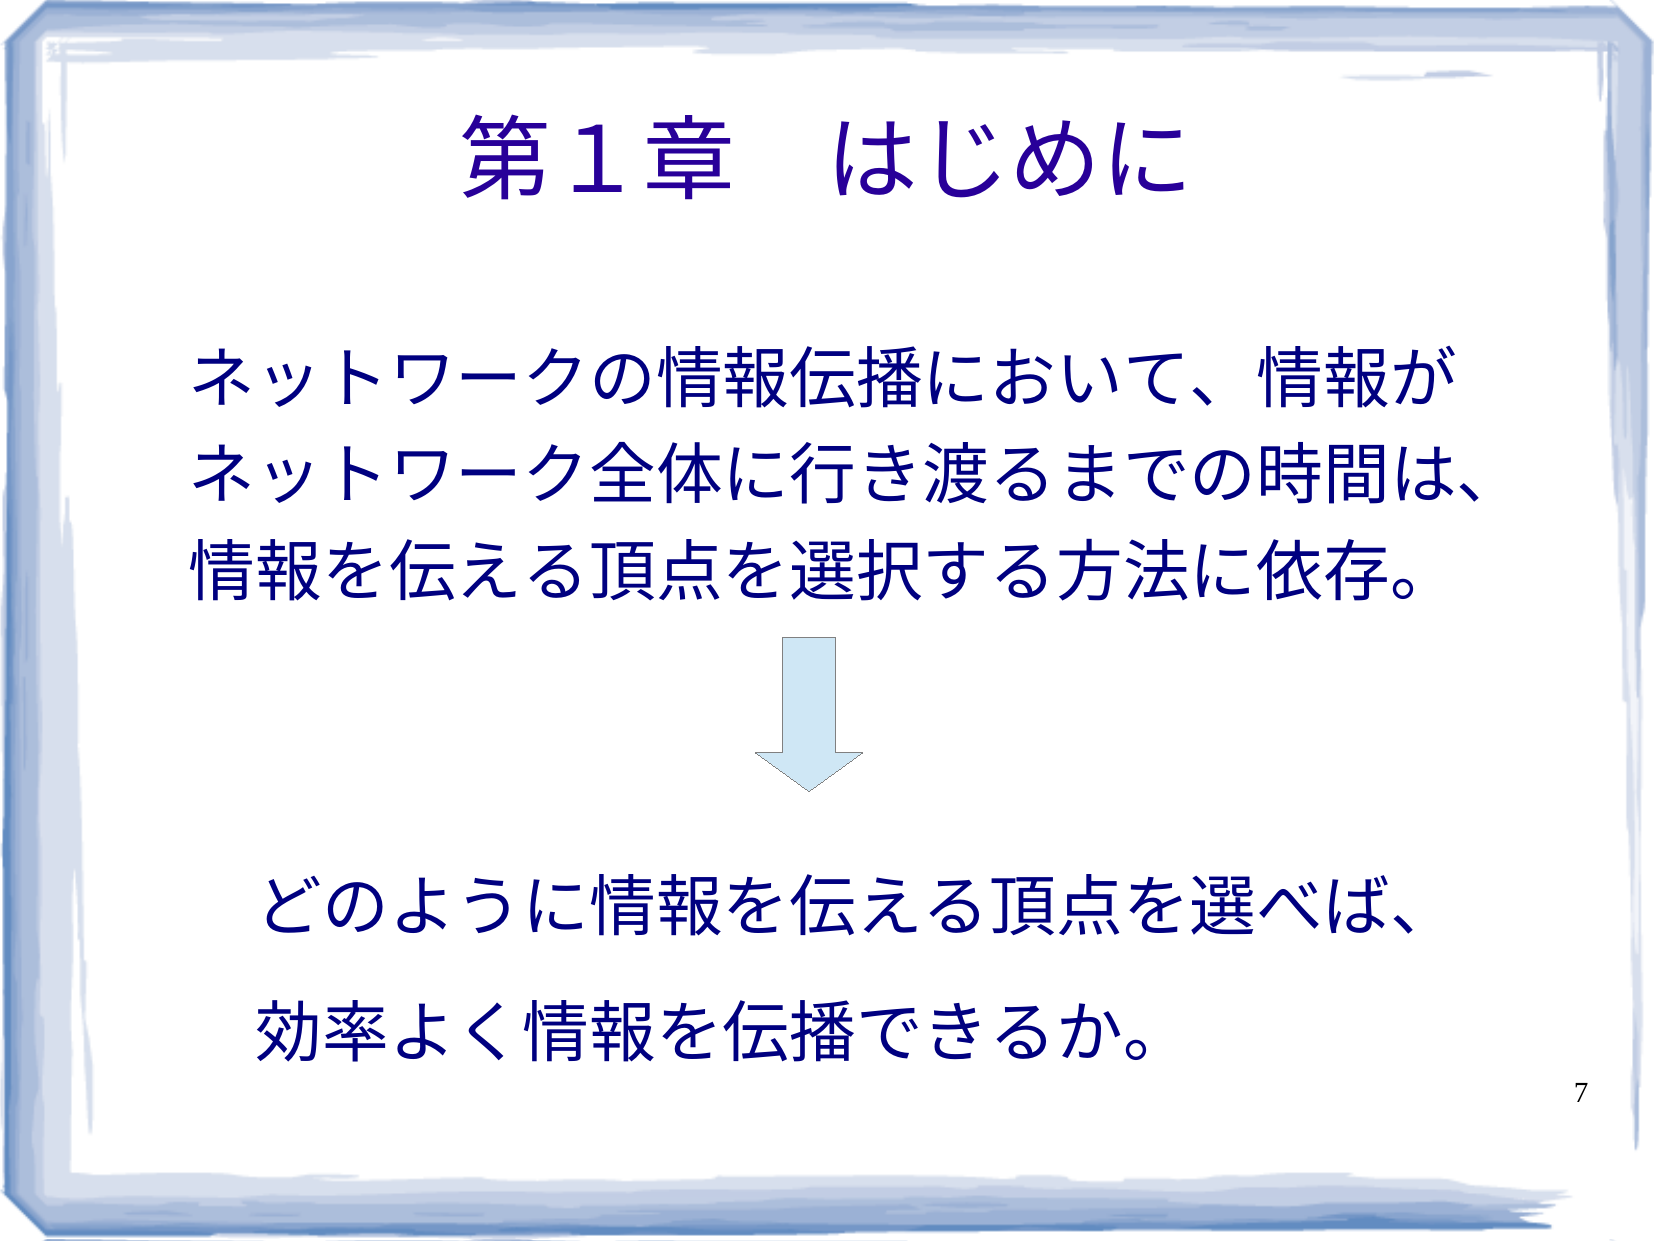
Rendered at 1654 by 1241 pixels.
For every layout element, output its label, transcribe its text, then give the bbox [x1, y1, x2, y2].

title 第１章 はじめに [82, 49, 1571, 257]
text_box [755, 637, 863, 792]
list ネットワークの情報伝播において、情報がネットワーク全体に行き渡るまでの時間は、情報を伝える頂点を選択する方法に依存。 どのように情報を伝える頂点を選べば、 効率よく情報を伝播できるか。 [118, 324, 1571, 1187]
picture [0, 0, 1654, 1241]
